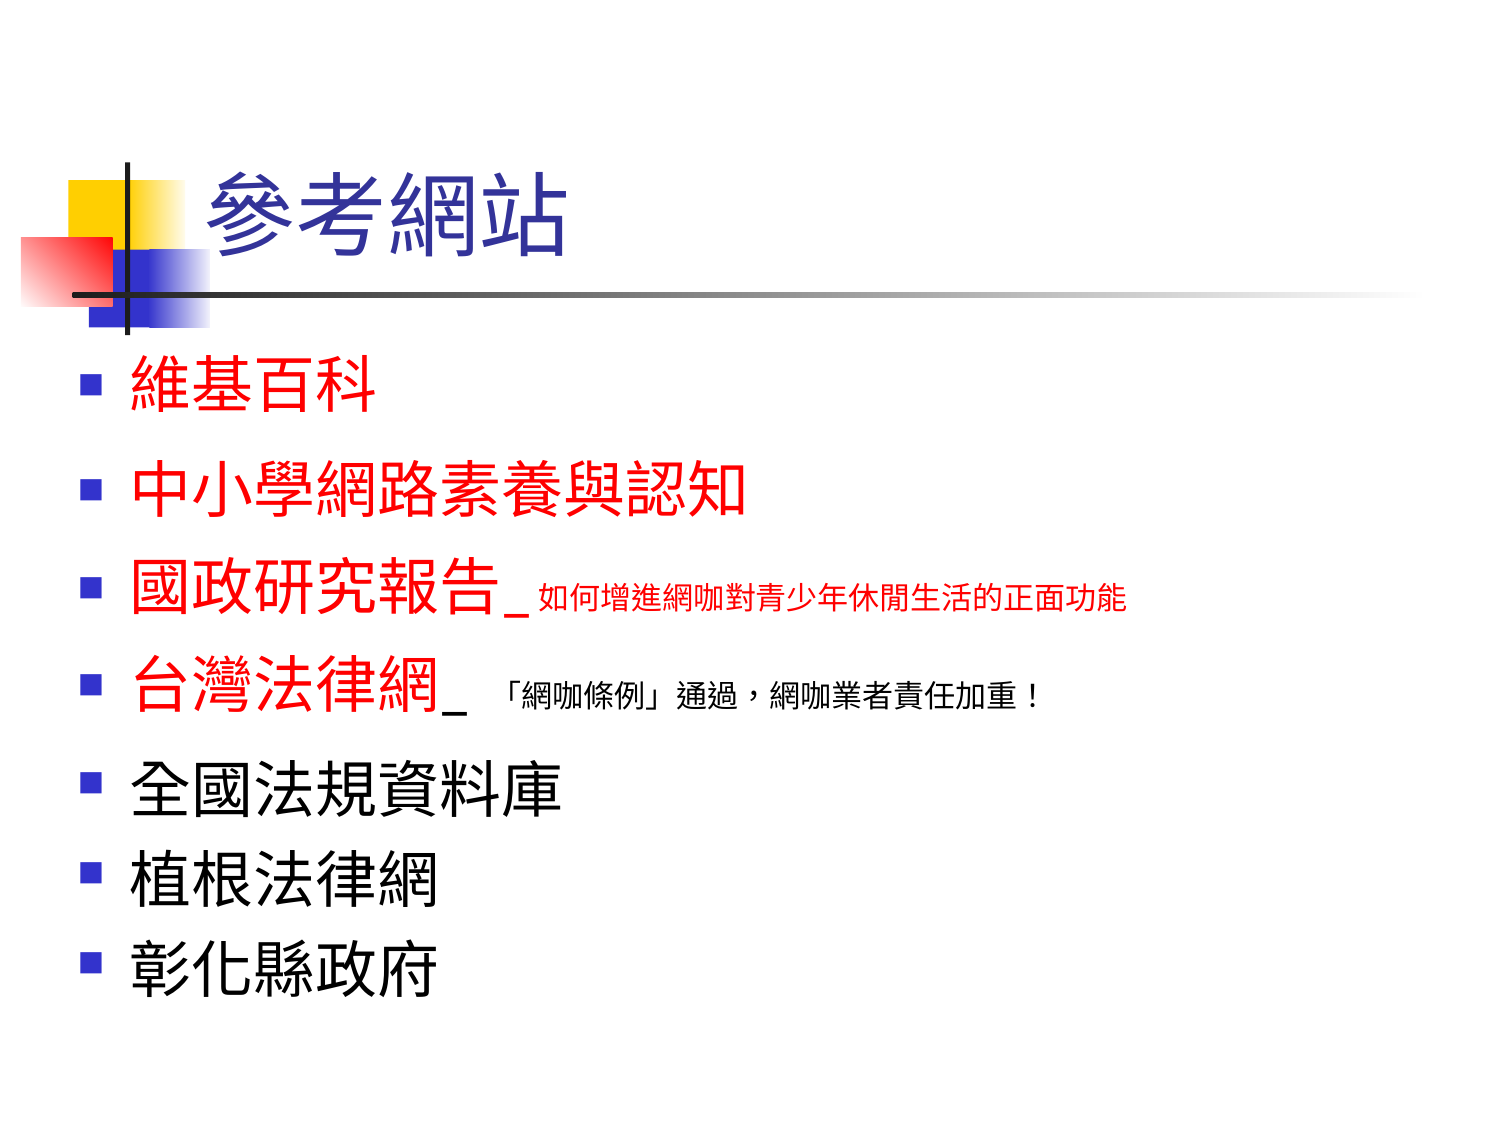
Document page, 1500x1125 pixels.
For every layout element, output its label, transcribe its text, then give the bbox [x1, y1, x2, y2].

list 維基百科 中小學網路素養與認知 國政研究報告_如何增進網咖對青少年休閒生活的正面功能 台灣法律網_「網咖條例」通過，網咖業者責任加重！ 全國法規資料庫 植根法律網 彰化縣政府 [62, 337, 1469, 1013]
title 參考網站 [188, 35, 1468, 276]
